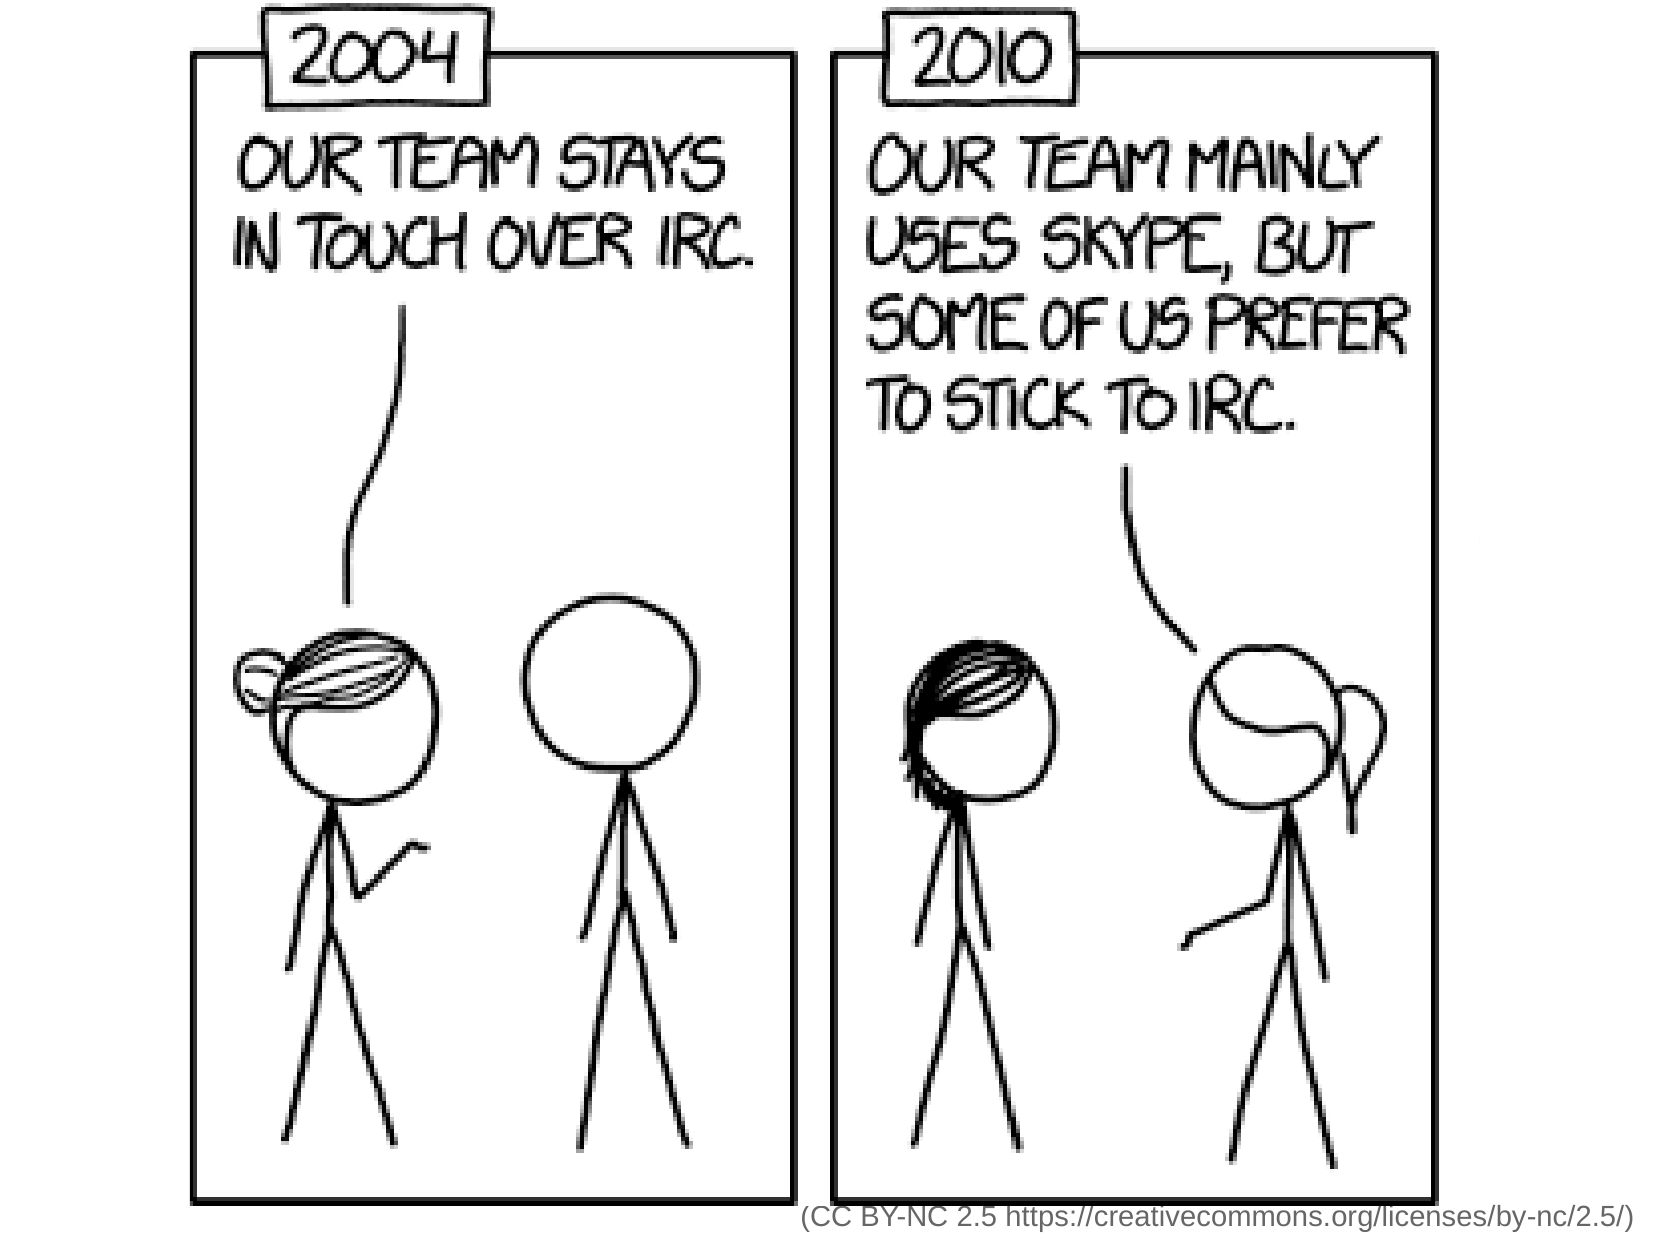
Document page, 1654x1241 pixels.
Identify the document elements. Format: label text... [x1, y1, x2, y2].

text_box https://www.xkcd.com/1782/ (CC BY-NC 2.5 https://creativecommons.org/licenses/by-nc/2.5/) [785, 1159, 1652, 1241]
picture [189, 0, 1480, 1206]
